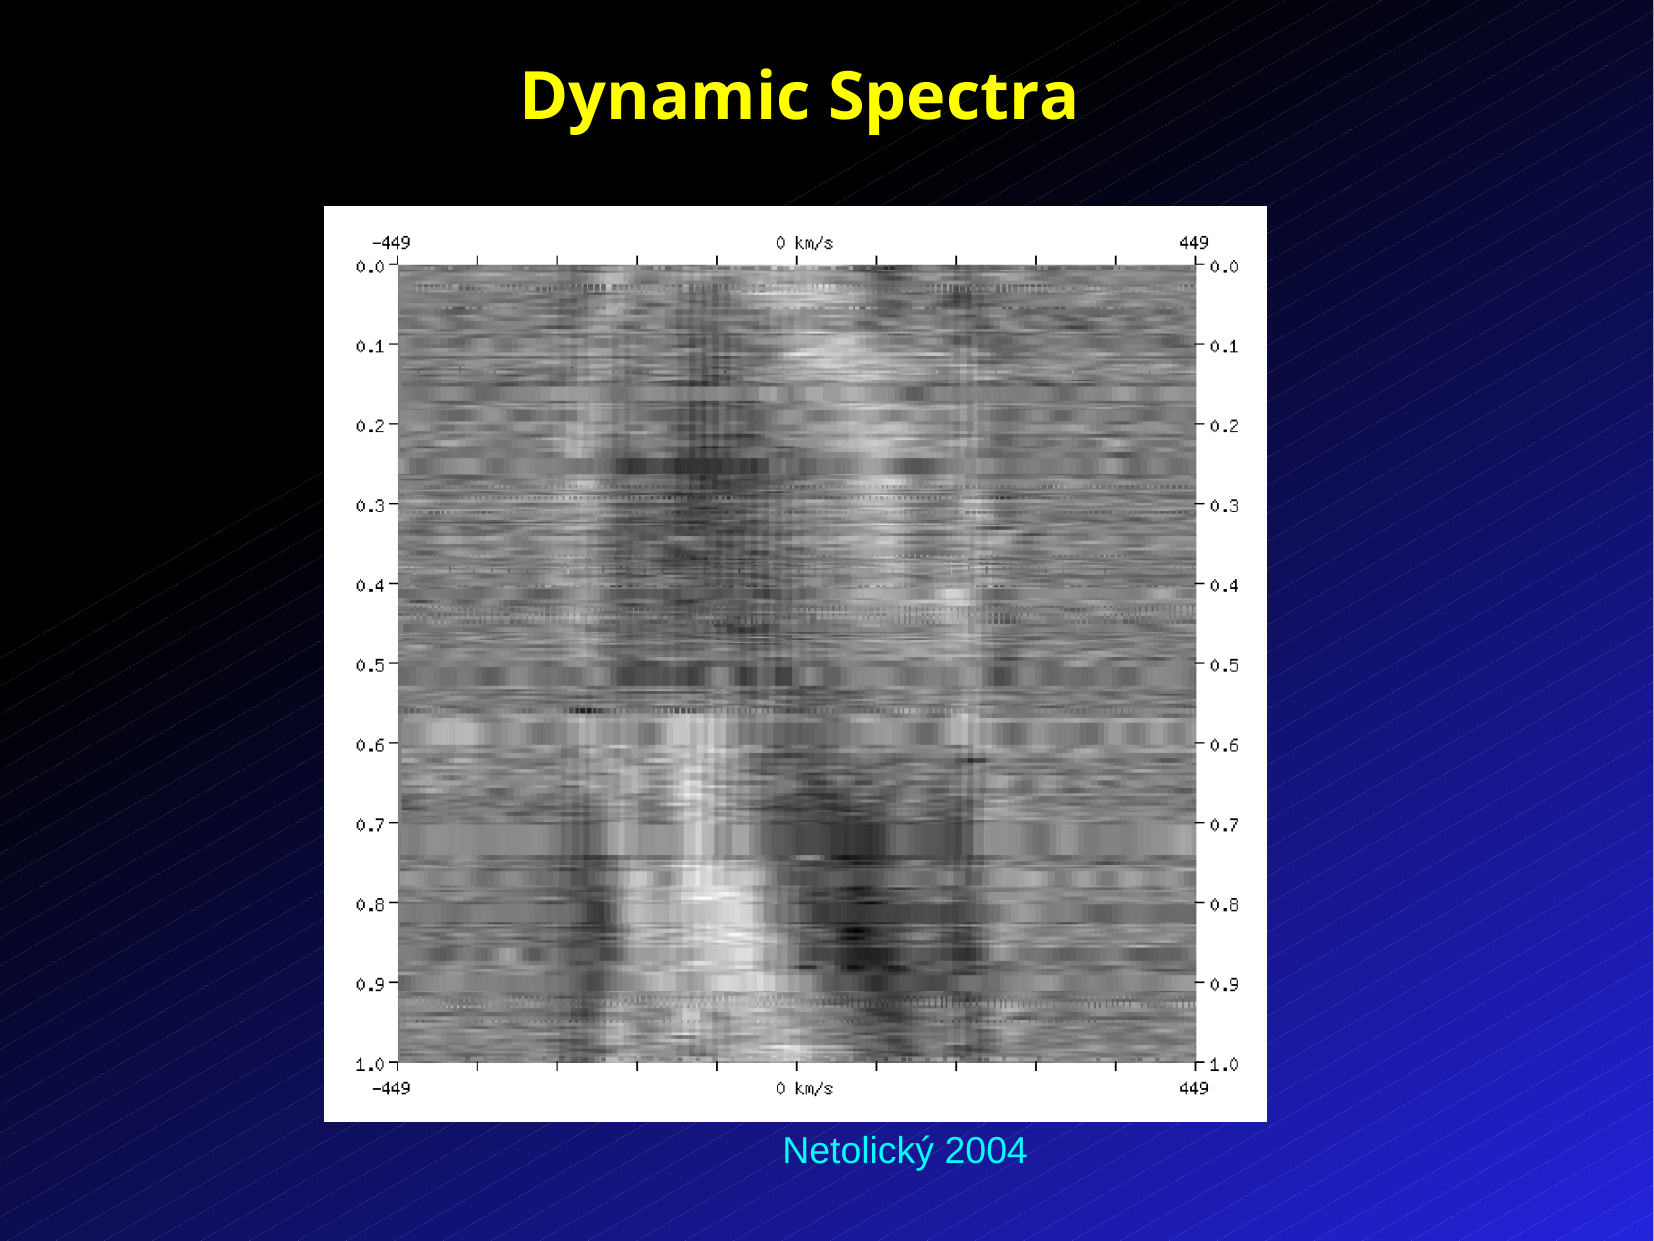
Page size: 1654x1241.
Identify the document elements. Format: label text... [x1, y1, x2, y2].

text_box Netolický 2004 [767, 1122, 1093, 1182]
title Dynamic Spectra [88, 10, 1512, 178]
picture [324, 206, 1267, 1122]
